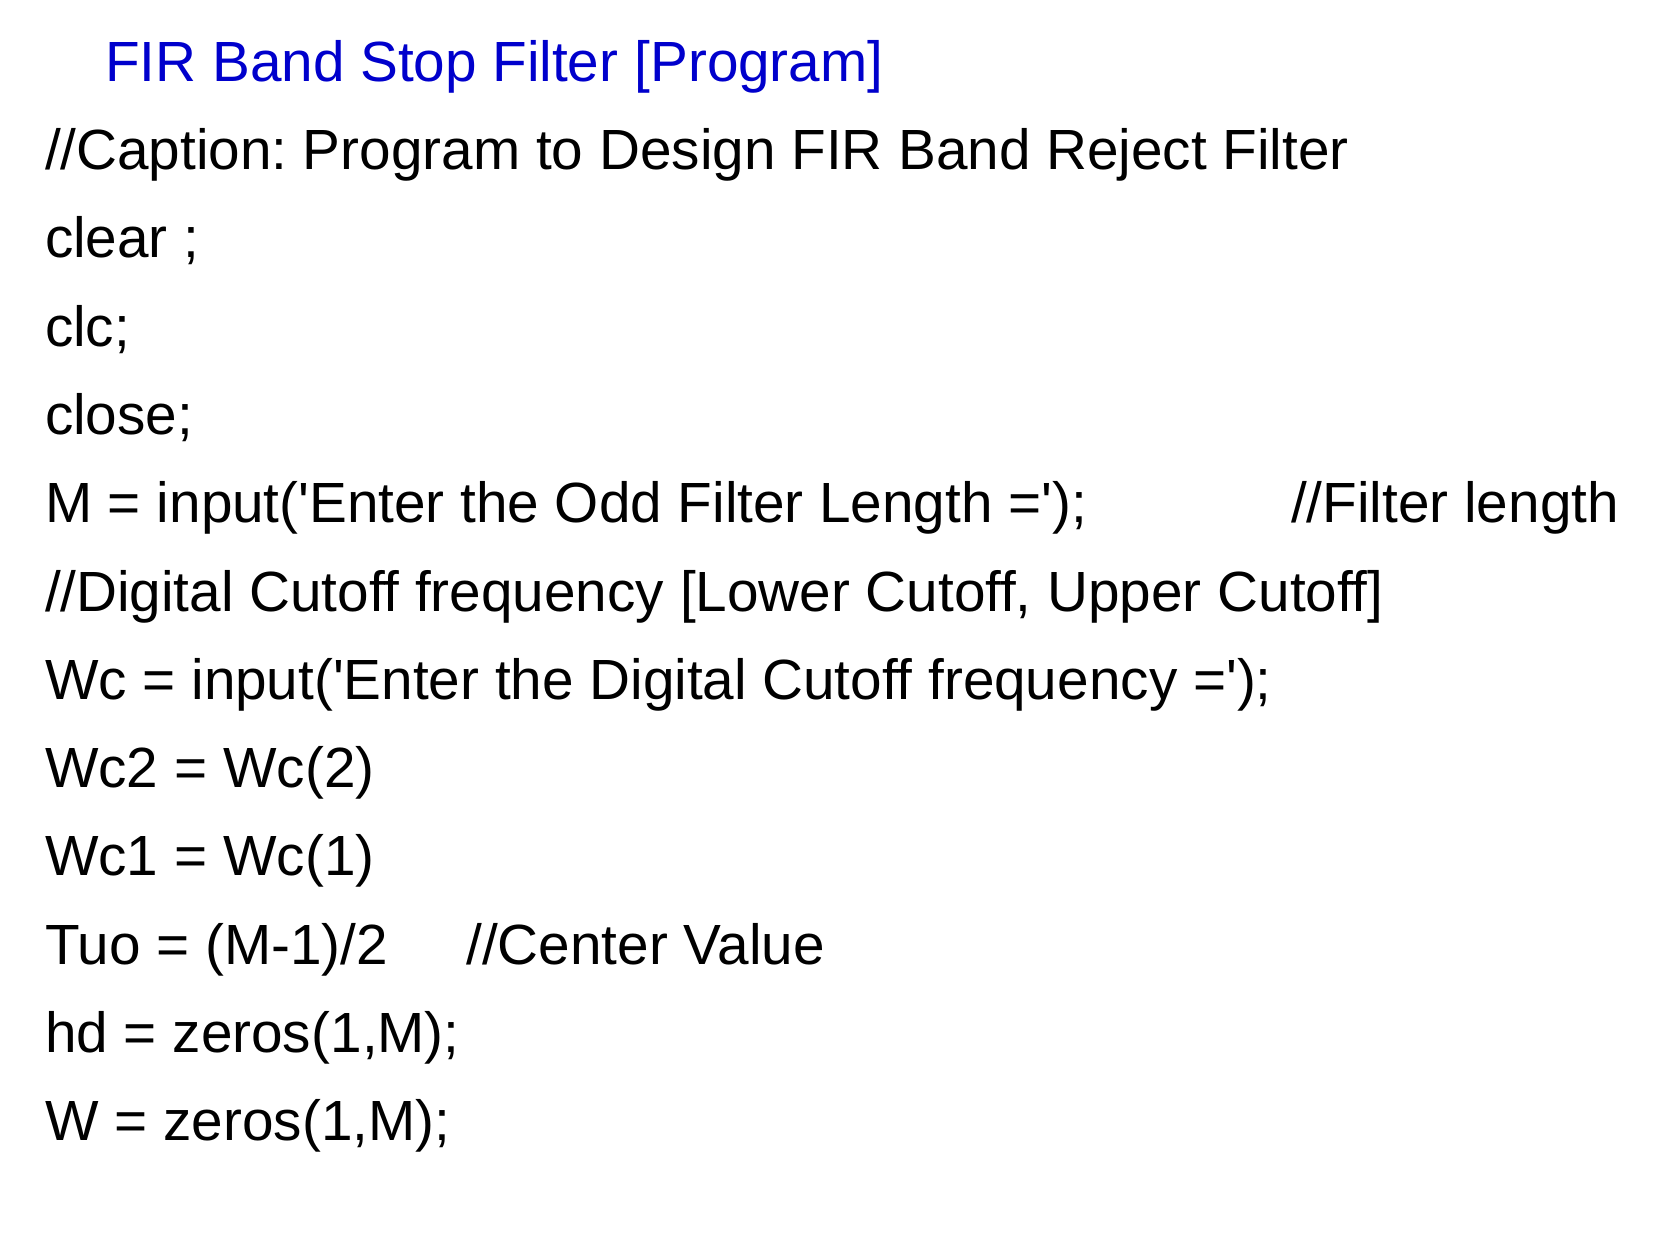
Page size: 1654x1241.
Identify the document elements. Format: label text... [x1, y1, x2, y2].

list FIR Band Stop Filter [Program] //Caption: Program to Design FIR Band Reject Filter clear ; clc; close; M = input('Enter the Odd Filter Length ='); //Filter length //Digital Cutoff frequency [Lower Cutoff, Upper Cutoff] Wc = input('Enter the Digital Cutoff frequency ='); Wc2 = Wc(2) Wc1 = Wc(1) Tuo = (M-1)/2 //Center Value hd = zeros(1,M); W = zeros(1,M); [45, 30, 1621, 1216]
